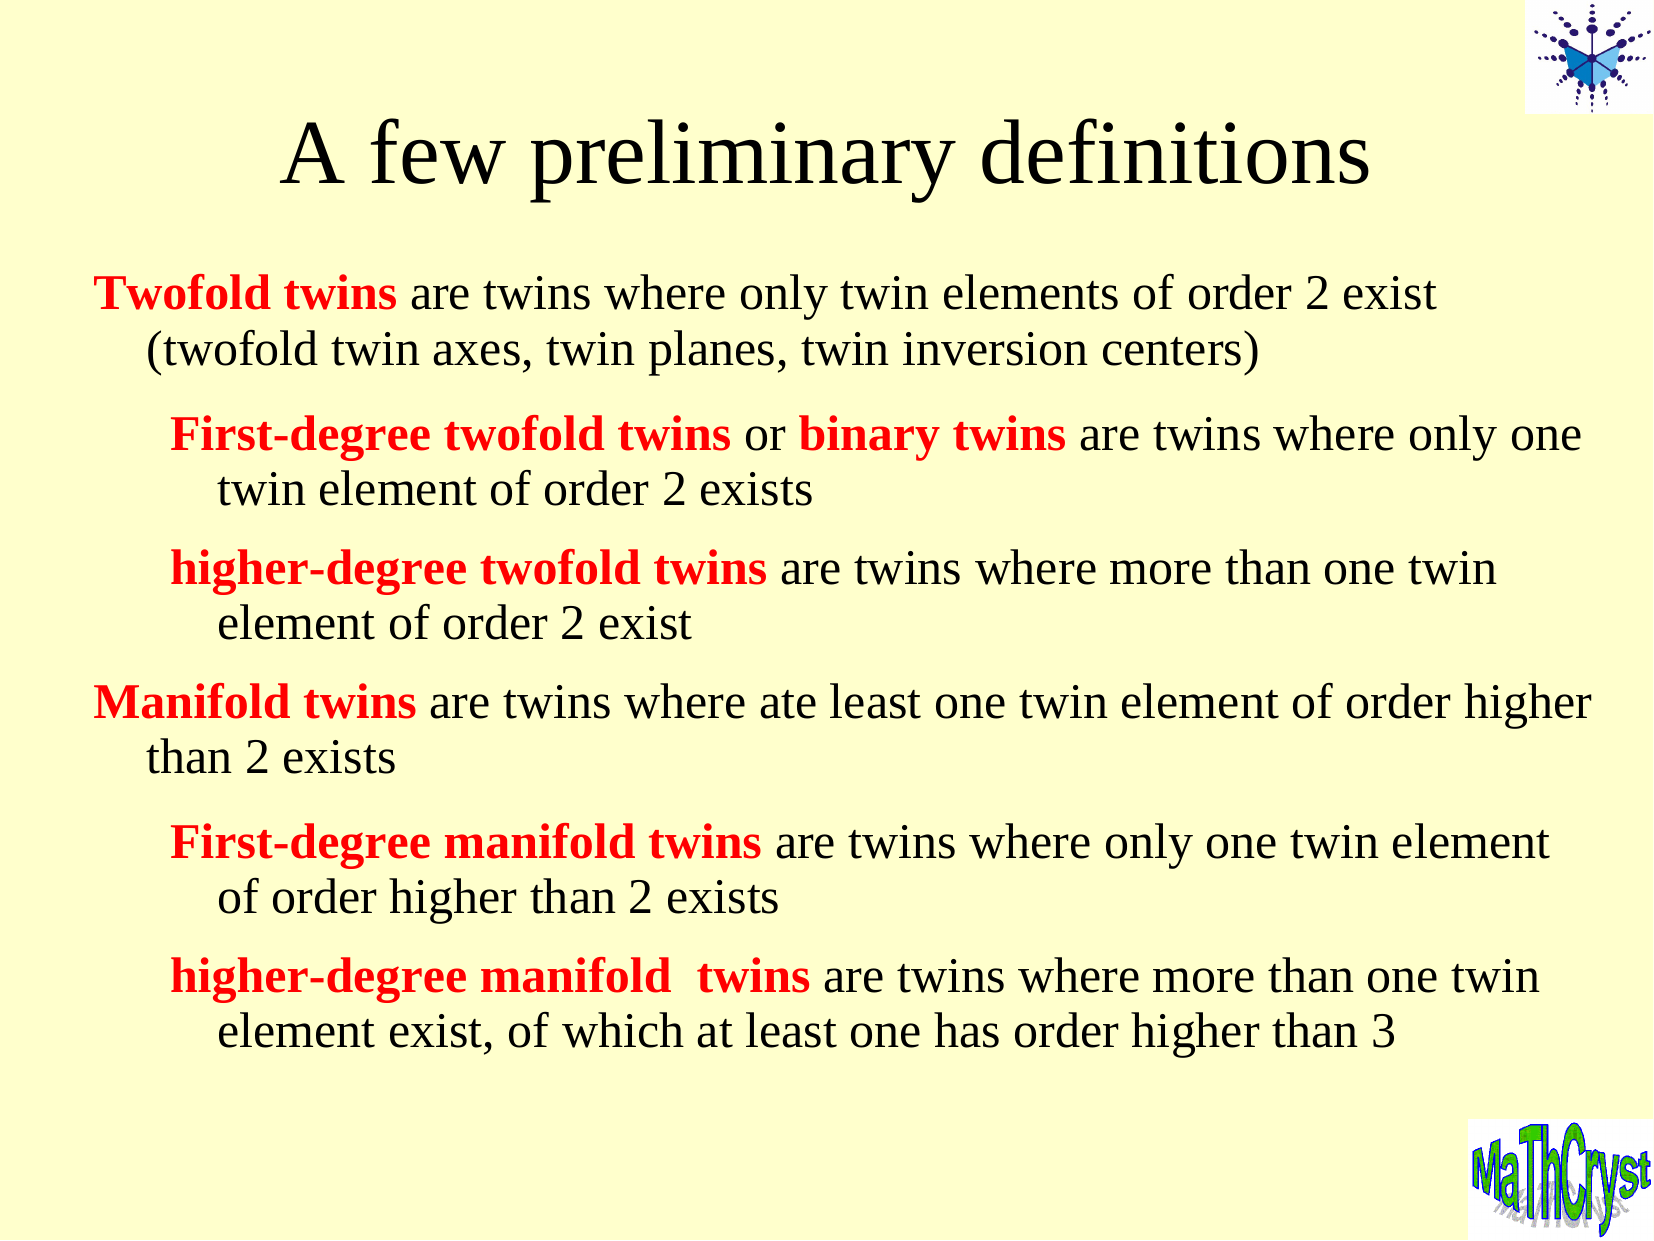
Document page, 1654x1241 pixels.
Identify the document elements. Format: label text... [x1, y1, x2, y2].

picture [1525, 0, 1654, 114]
list Twofold twins are twins where only twin elements of order 2 exist (twofold twin axes, twin planes, twin inversion centers) First-degree twofold twins or binary twins are twins where only one twin element of order 2 exists higher-degree twofold twins are twins where more than one twin element of order 2 exist Manifold twins are twins where ate least one twin element of order higher than 2 exists First-degree manifold twins are twins where only one twin element of order higher than 2 exists higher-degree manifold twins are twins where more than one twin element exist, of which at least one has order higher than 3 [75, 265, 1602, 1241]
picture [1602, 1119, 1654, 1241]
title A few preliminary definitions [82, 49, 1571, 257]
